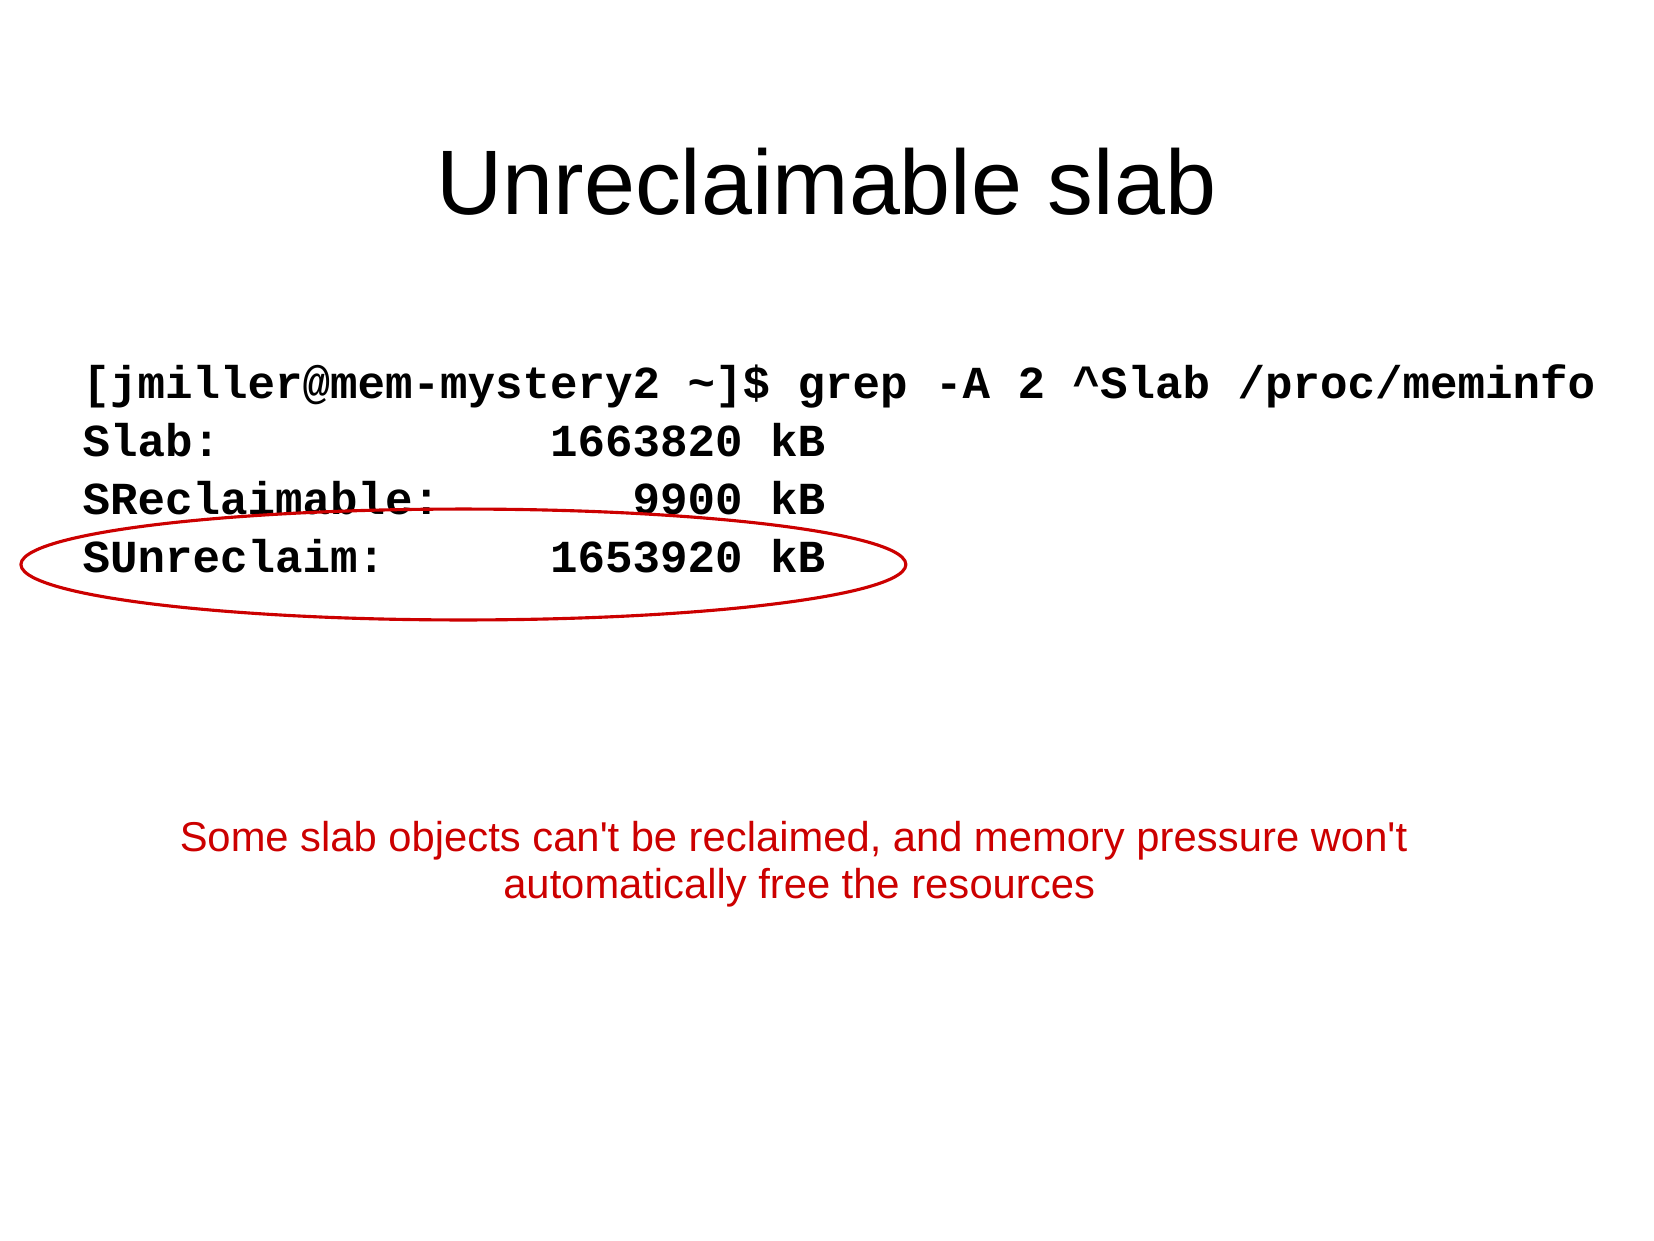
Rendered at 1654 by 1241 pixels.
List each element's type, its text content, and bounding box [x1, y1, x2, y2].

list [jmiller@mem-mystery2 ~]$ grep -A 2 ^Slab /proc/meminfo Slab: 1663820 kB SReclaimable: 9900 kB SUnreclaim: 1653920 kB [82, 361, 1606, 752]
title Unreclaimable slab [82, 78, 1571, 287]
list [jmiller@mem-mystery2 ~]$ grep -A 2 ^Slab /proc/meminfo Slab: 1663820 kB SReclaimable: 9900 kB SUnreclaim: 1653920 kB [82, 511, 904, 618]
text_box Some slab objects can't be reclaimed, and memory pressure won't automatically free the resources [165, 806, 1546, 916]
